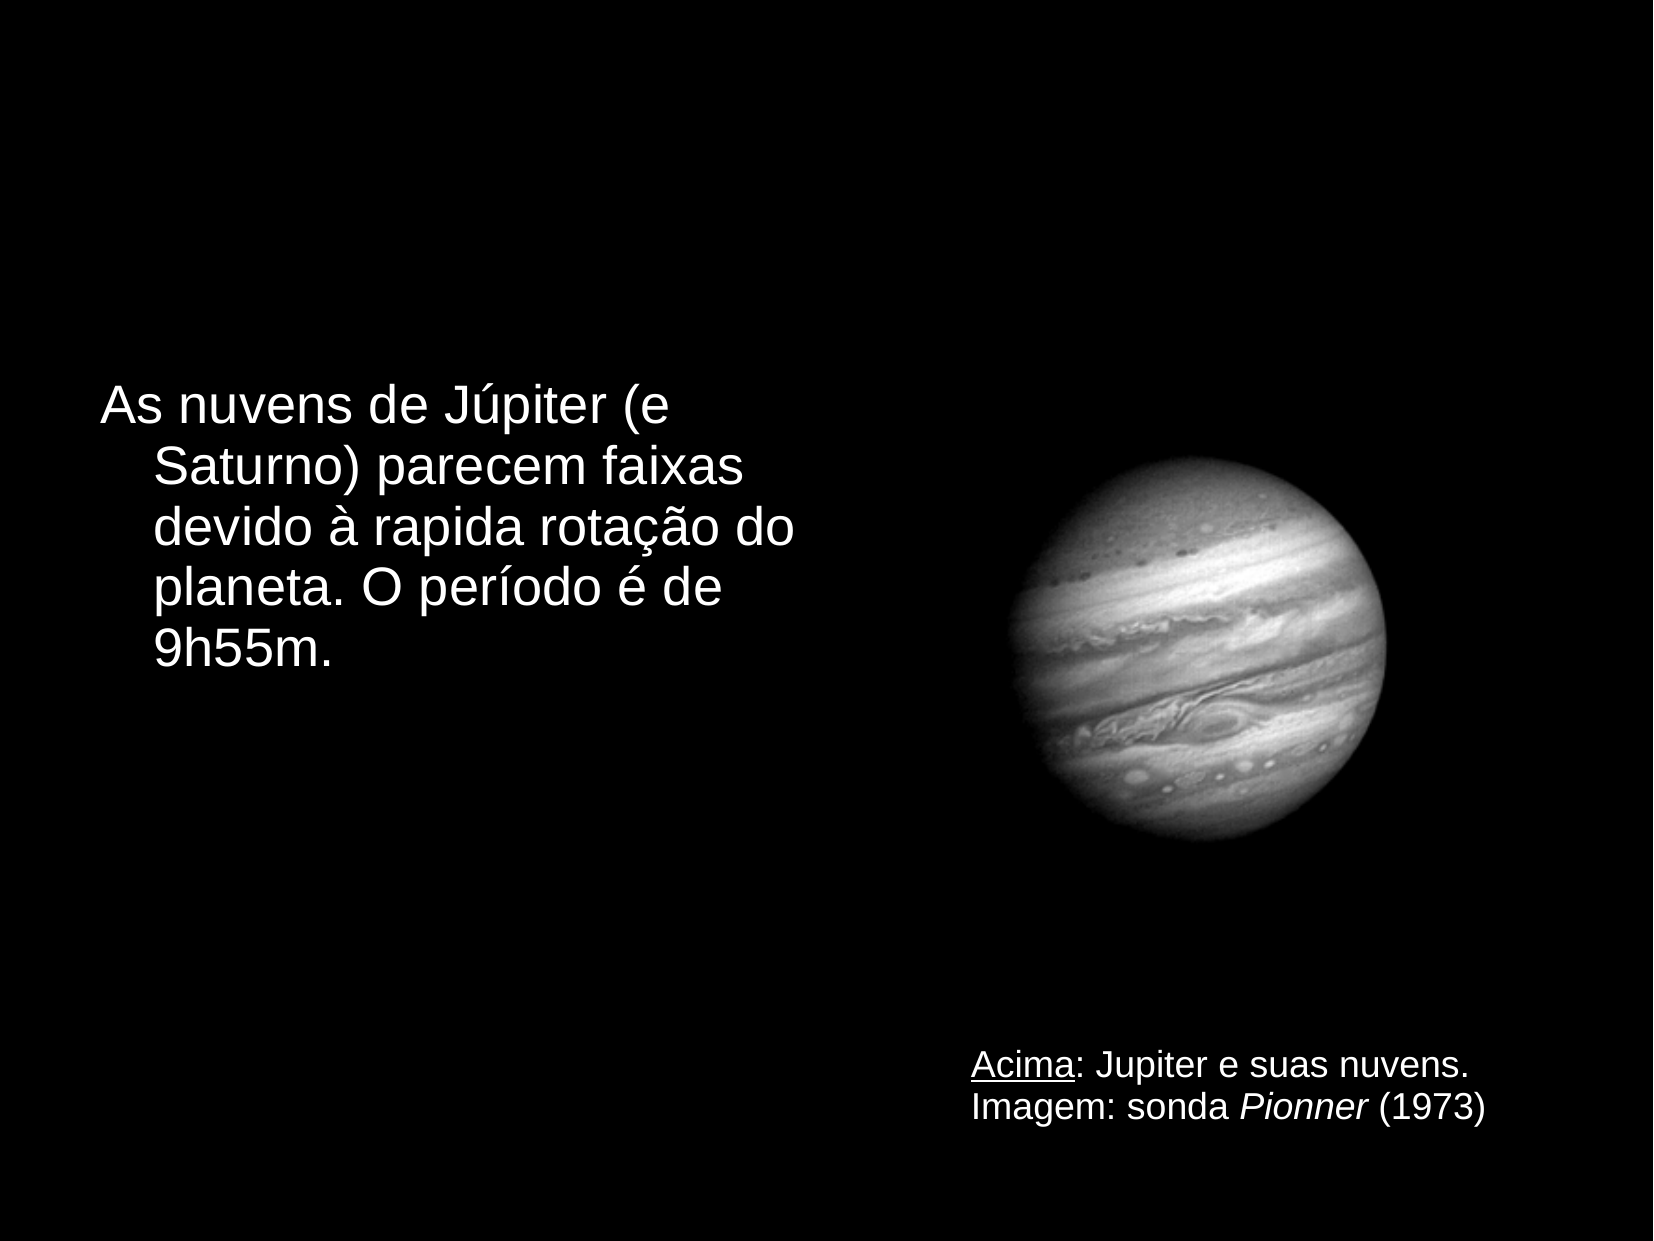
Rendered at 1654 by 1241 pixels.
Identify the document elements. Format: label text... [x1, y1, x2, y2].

list As nuvens de Júpiter (e Saturno) parecem faixas devido à rapida rotação do planeta. O período é de 9h55m. [82, 375, 809, 1095]
picture [848, 267, 1575, 1013]
text_box Acima: Jupiter e suas nuvens. Imagem: sonda Pionner (1973) [955, 1036, 1502, 1145]
